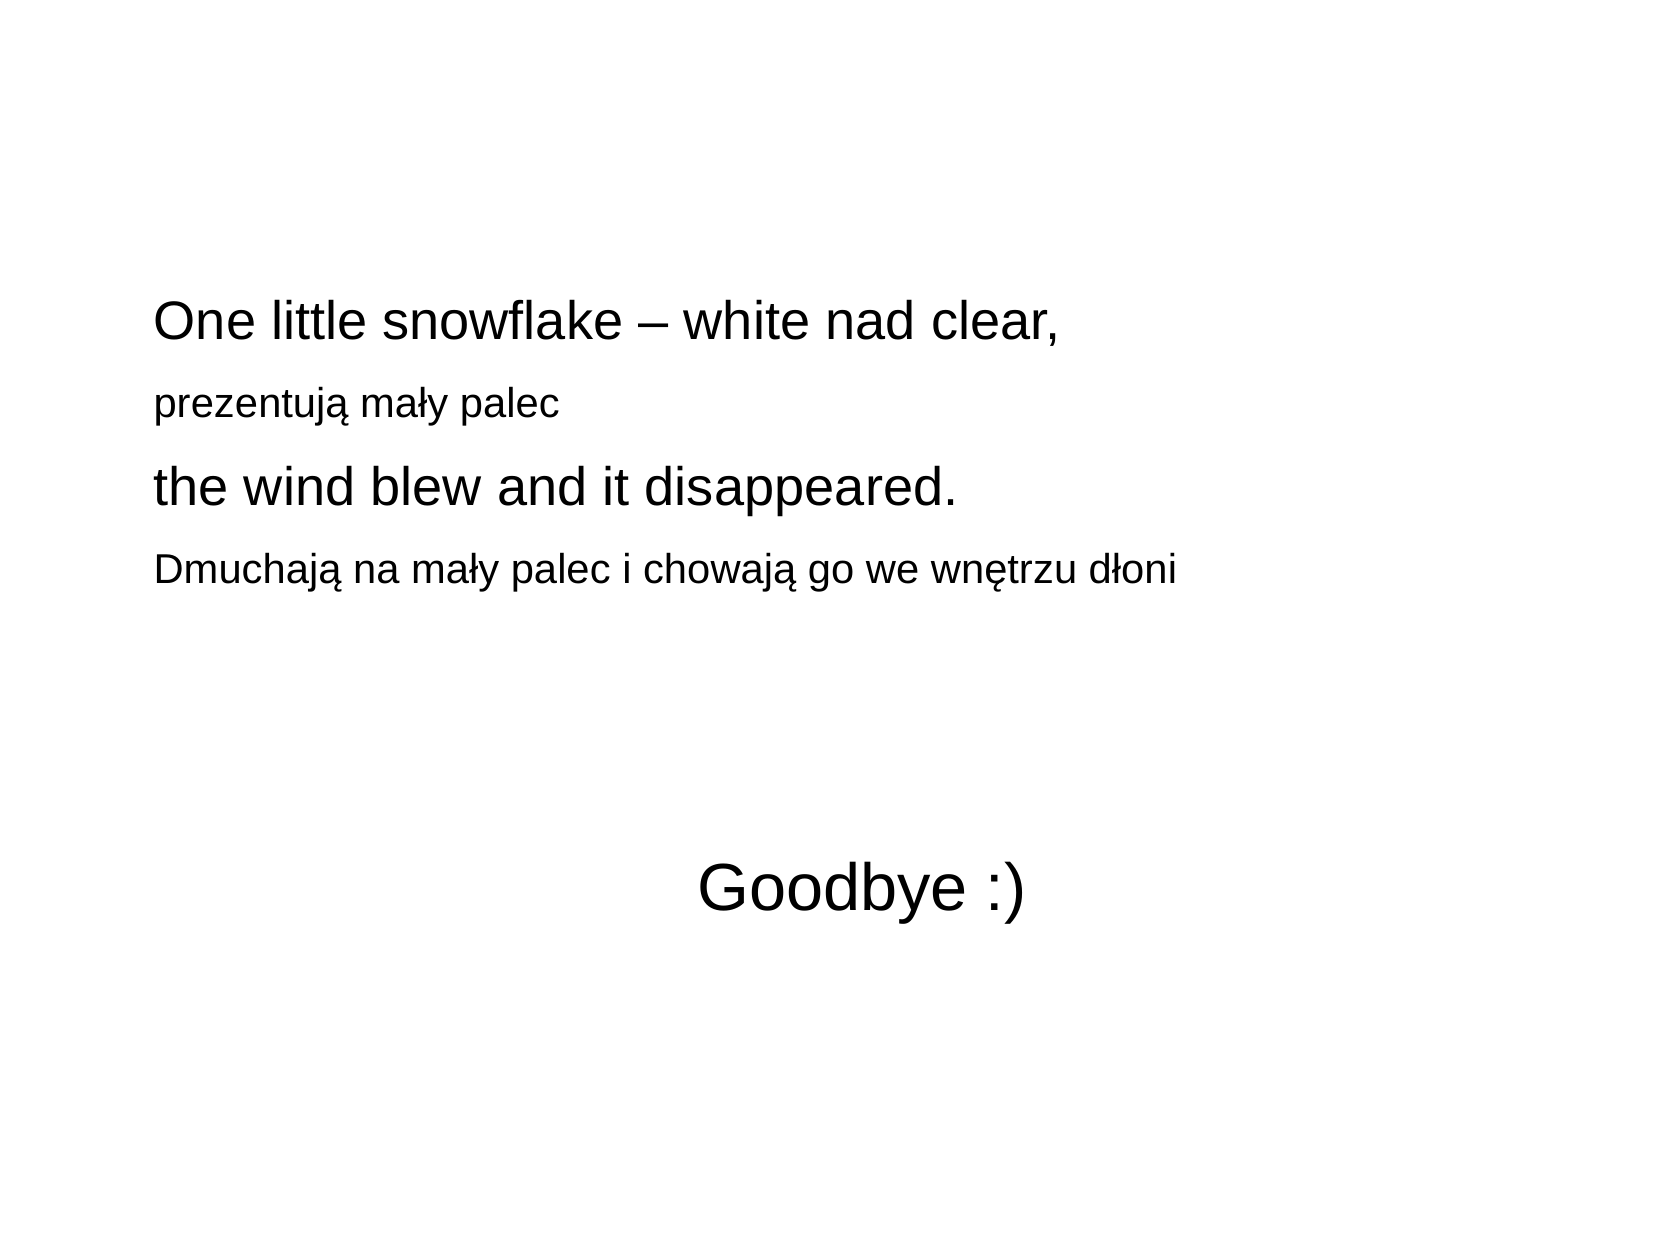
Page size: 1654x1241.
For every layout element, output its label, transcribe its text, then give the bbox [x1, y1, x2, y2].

list One little snowflake – white nad clear, prezentują mały palec the wind blew and it disappeared. Dmuchają na mały palec i chowają go we wnętrzu dłoni Goodbye :) [82, 290, 1571, 1109]
